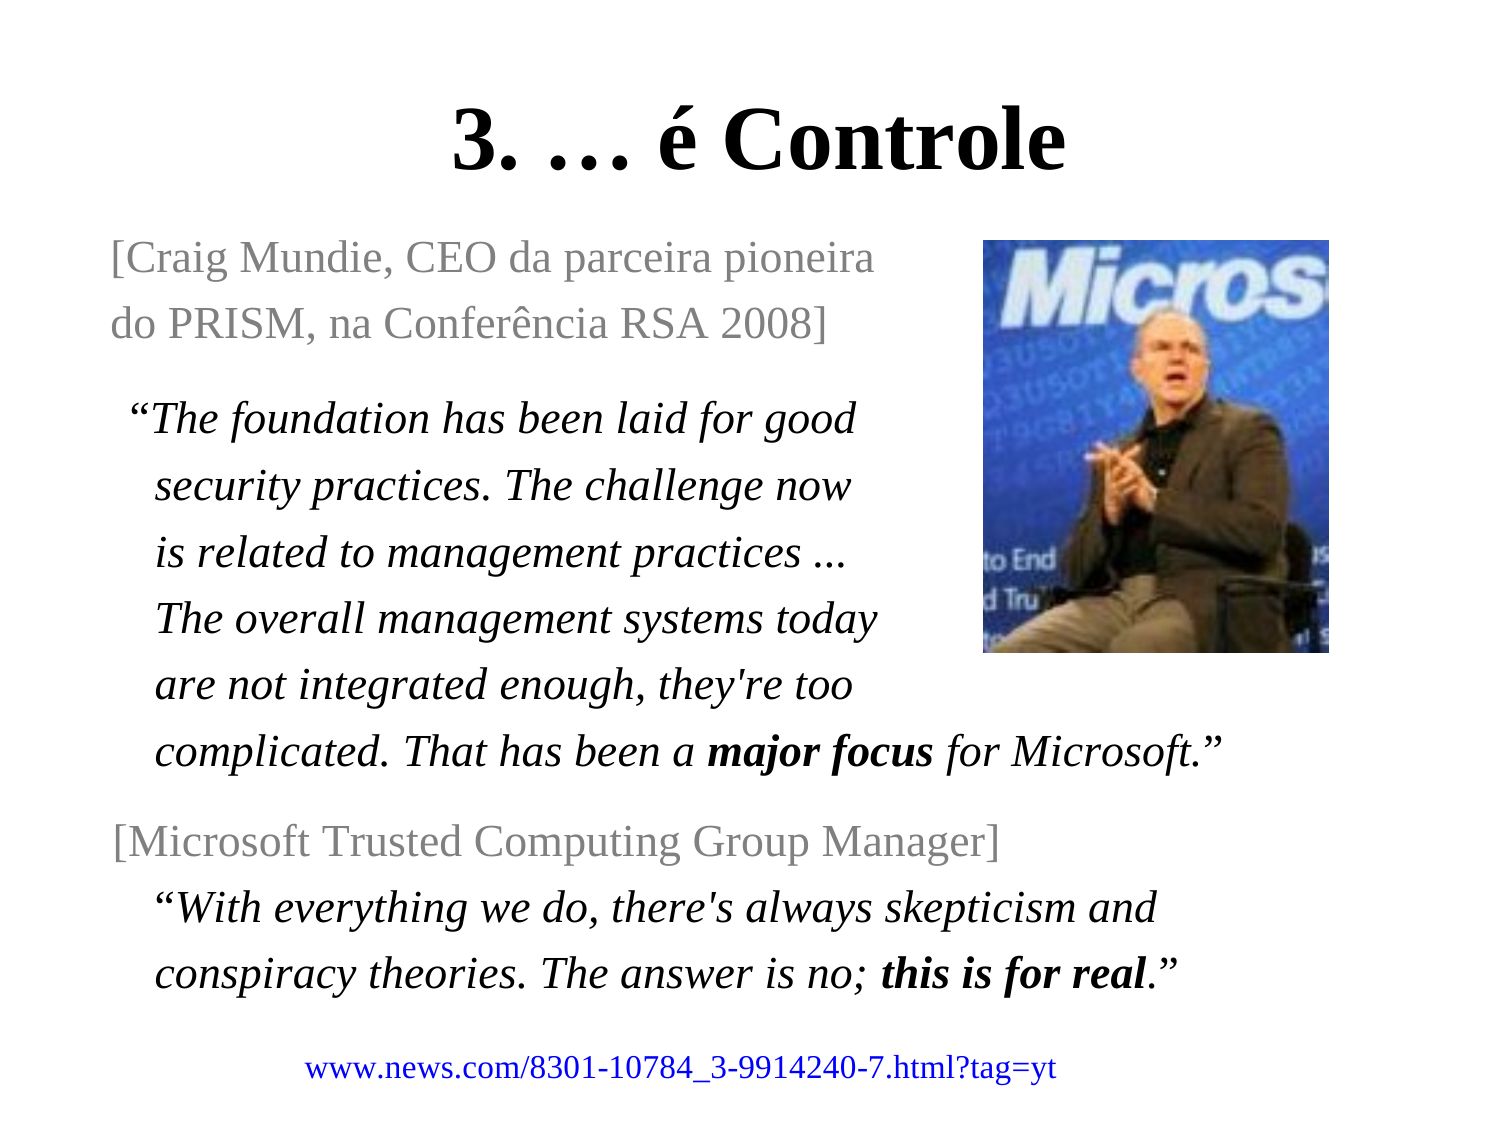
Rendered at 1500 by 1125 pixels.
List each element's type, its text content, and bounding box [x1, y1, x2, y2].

text_box [Craig Mundie, CEO da parceira pioneira do PRISM, na Conferência RSA 2008] “The foundation has been laid for good security practices. The challenge now is related to management practices ... The overall management systems today are not integrated enough, they're too complicated. That has been a major focus for Microsoft.” [Microsoft Trusted Computing Group Manager] “With everything we do, there's always skepticism and conspiracy theories. The answer is no; this is for real.” www.news.com/8301-10784_3-9914240-7.html?tag=yt [95, 214, 1379, 1097]
picture [983, 240, 1329, 653]
title 3. … é Controle [81, 63, 1438, 214]
